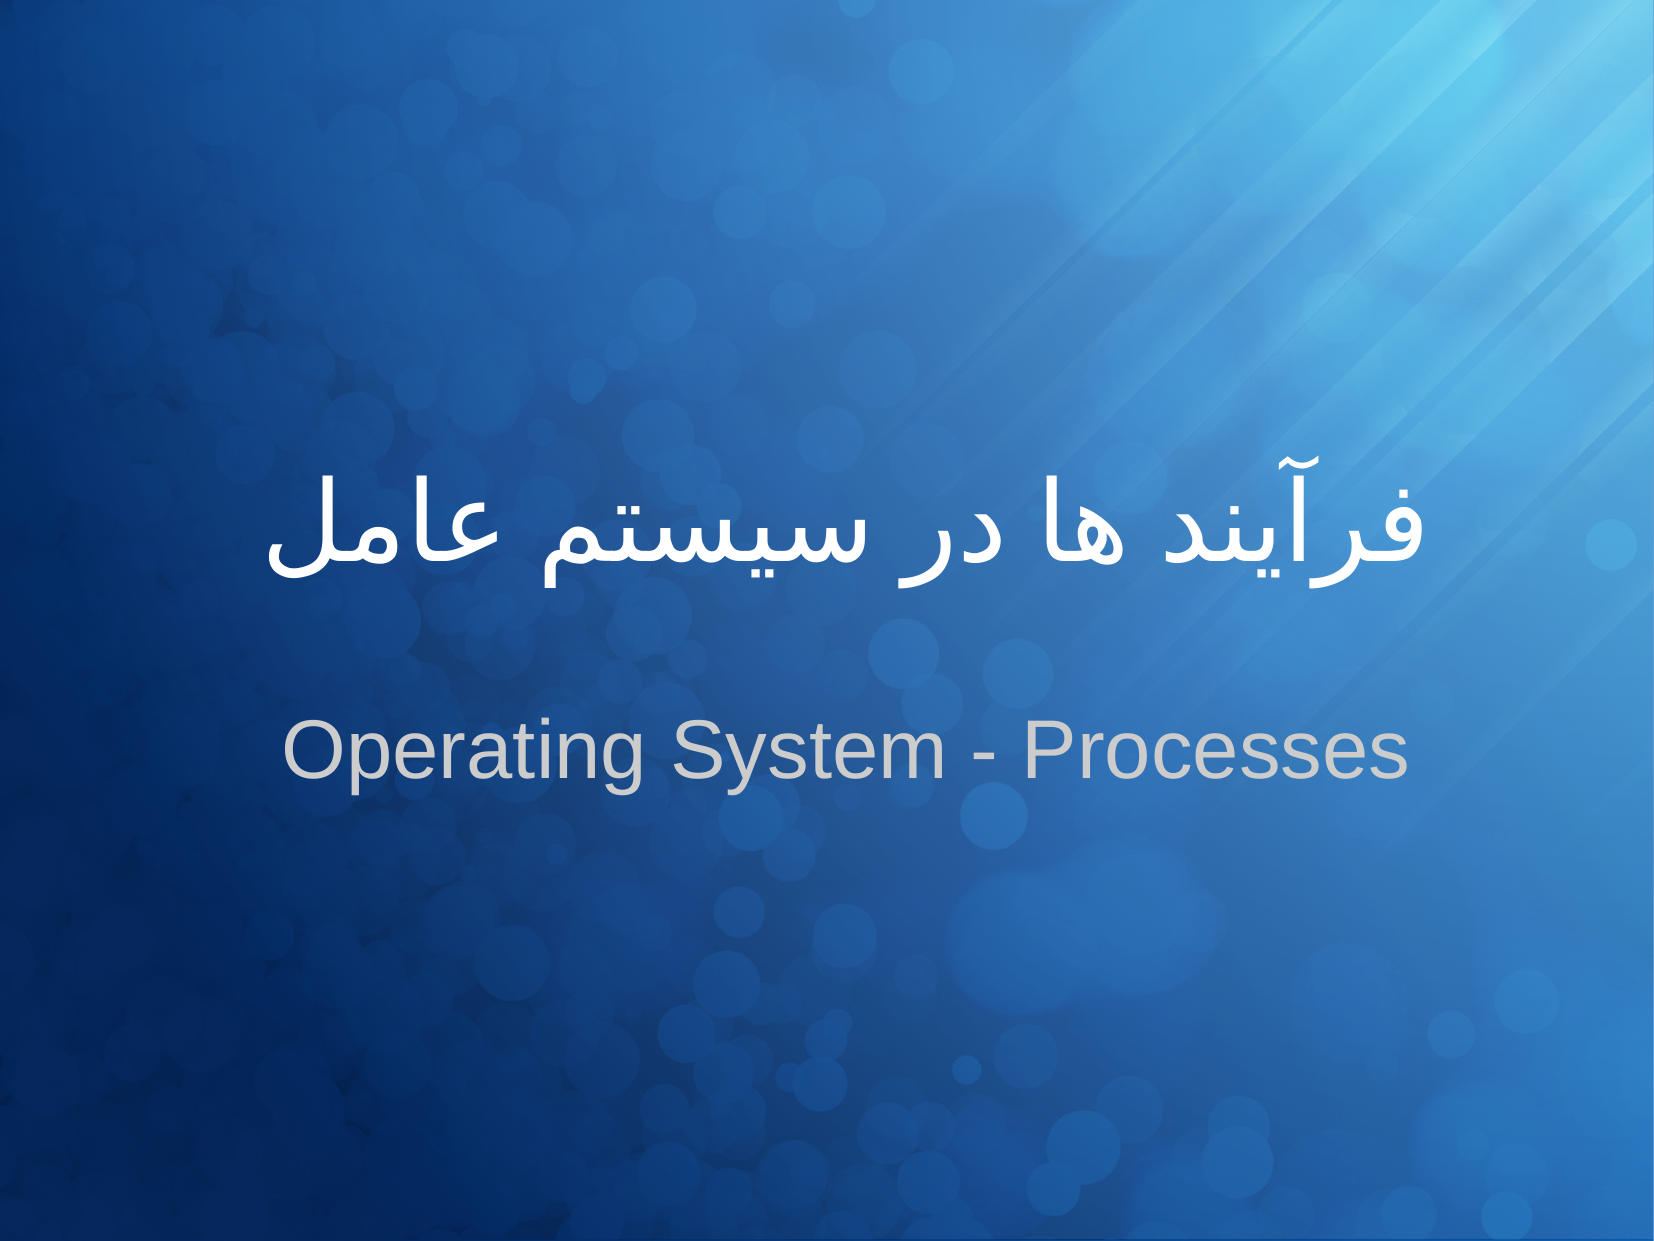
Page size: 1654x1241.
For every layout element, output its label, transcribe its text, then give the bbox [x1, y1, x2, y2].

title فرآیند ها در سیستم عامل [118, 450, 1576, 618]
picture [0, 0, 1654, 1241]
subtitle Operating System - Processes [118, 675, 1576, 826]
